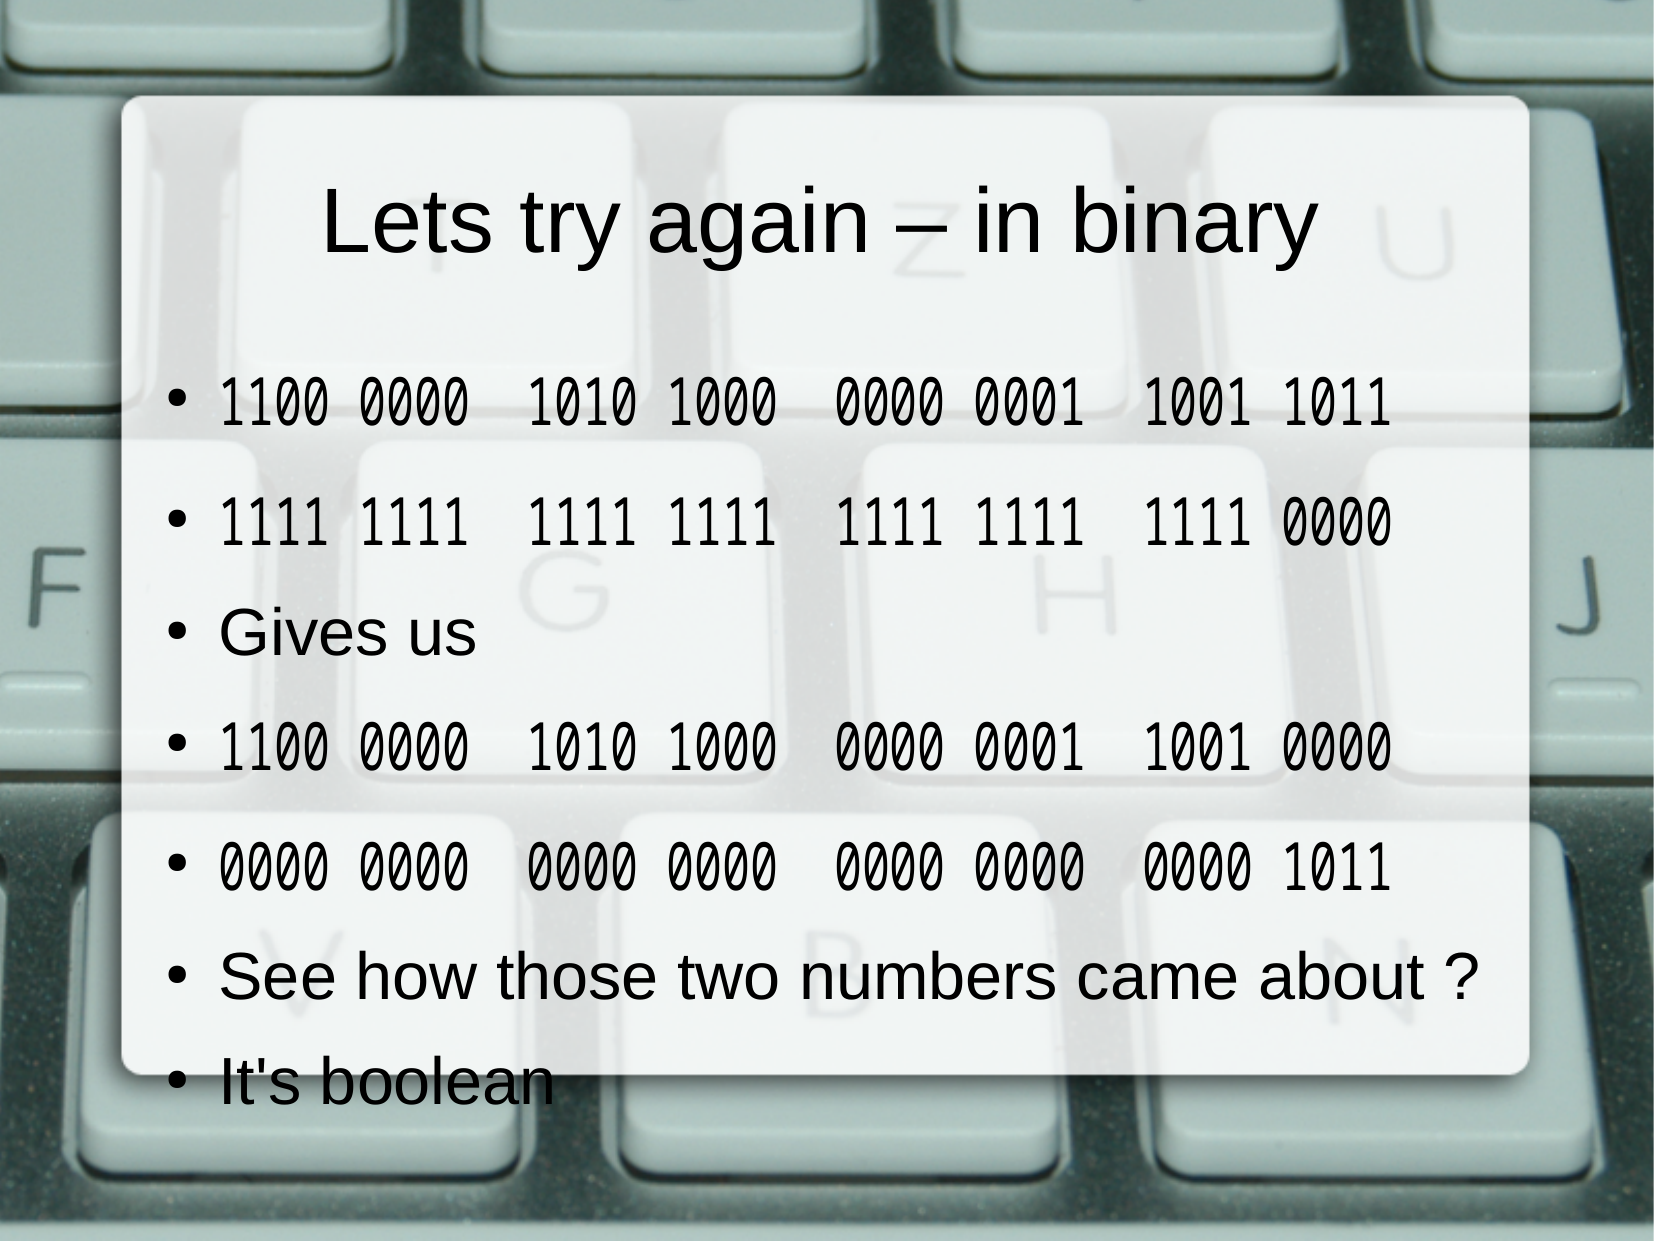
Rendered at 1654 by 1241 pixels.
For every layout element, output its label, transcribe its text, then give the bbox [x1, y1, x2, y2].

title Lets try again – in binary [135, 125, 1506, 318]
list 1100 0000 1010 1000 0000 0001 1001 1011 1111 1111 1111 1111 1111 1111 1111 0000 Gives us 1100 0000 1010 1000 0000 0001 1001 0000 0000 0000 0000 0000 0000 0000 0000 1011 See how those two numbers came about ? It's boolean [147, 354, 1506, 1049]
picture [0, 0, 1654, 1241]
